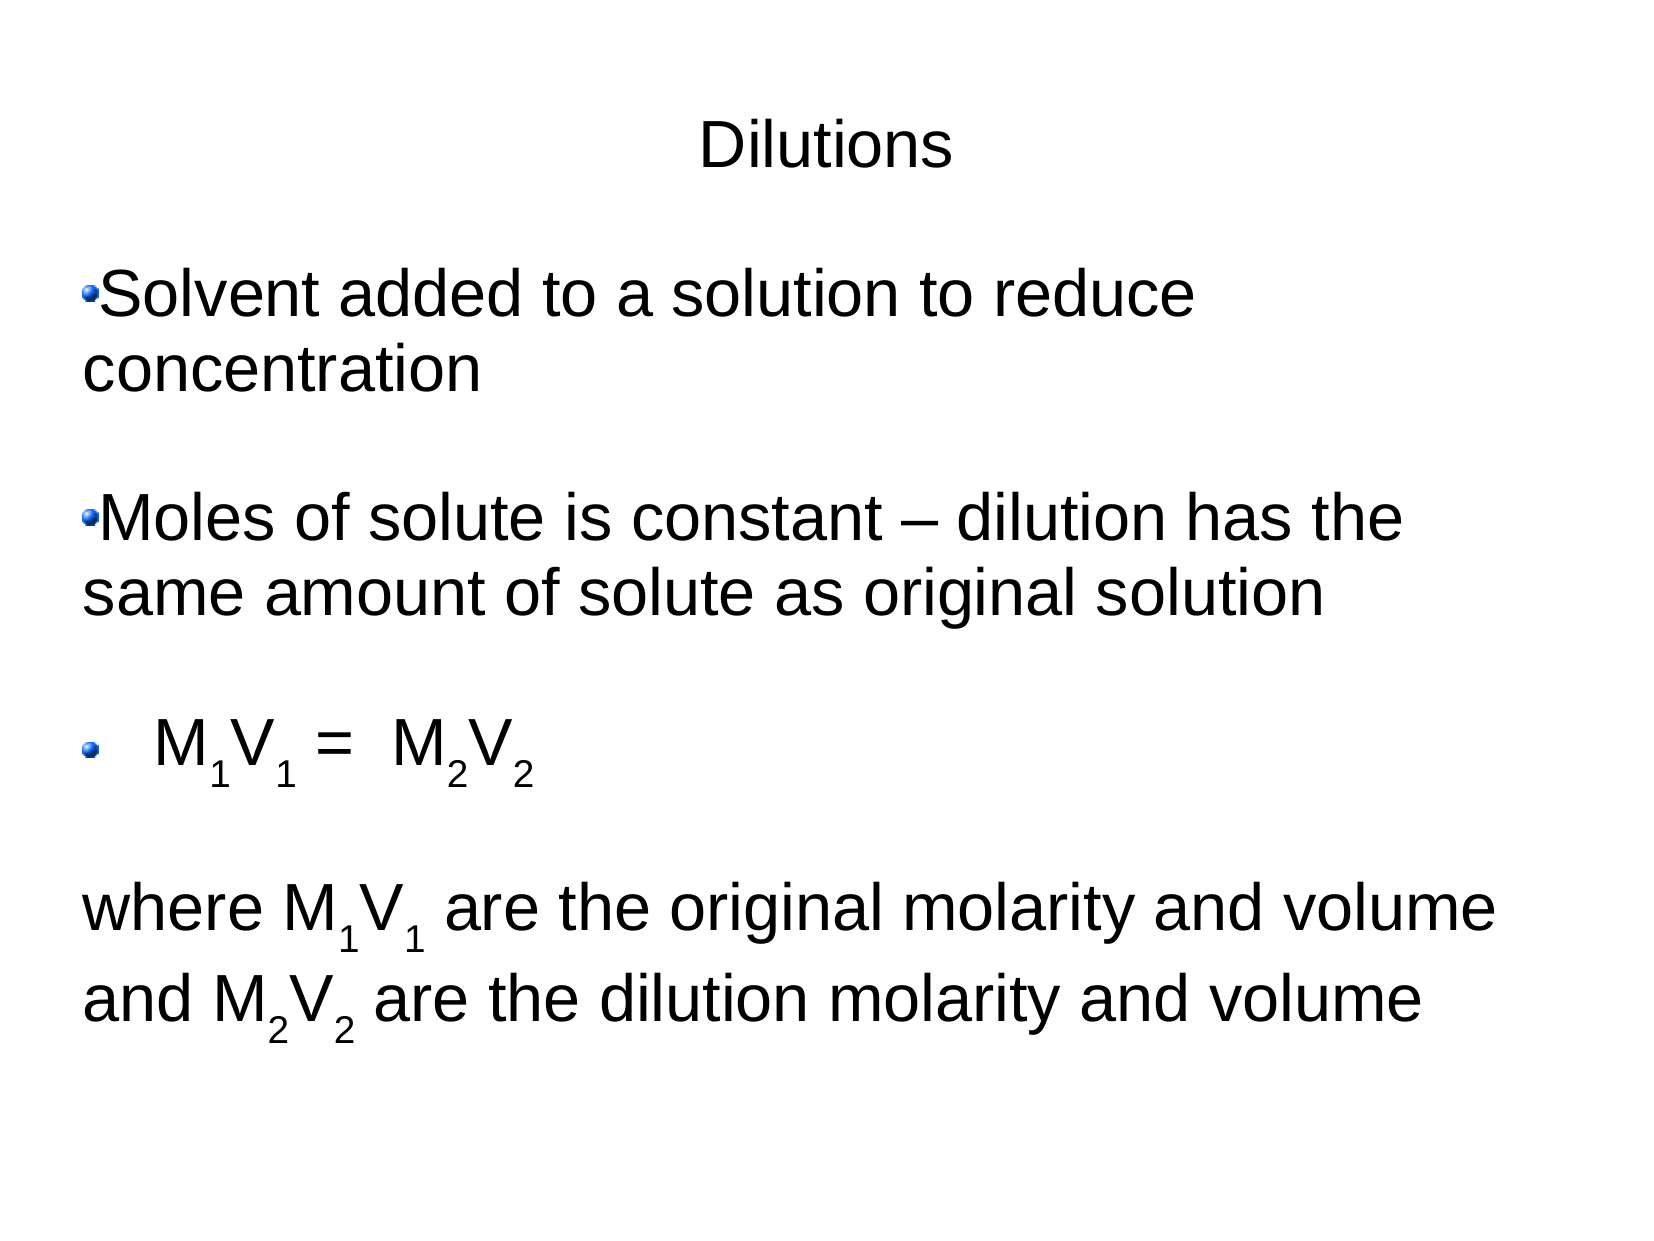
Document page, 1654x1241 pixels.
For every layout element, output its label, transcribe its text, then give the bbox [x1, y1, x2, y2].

subtitle Dilutions Solvent added to a solution to reduce concentration Moles of solute is constant – dilution has the same amount of solute as original solution M1V1 = M2V2 where M1V1 are the original molarity and volume and M2V2 are the dilution molarity and volume [82, 49, 1571, 1109]
